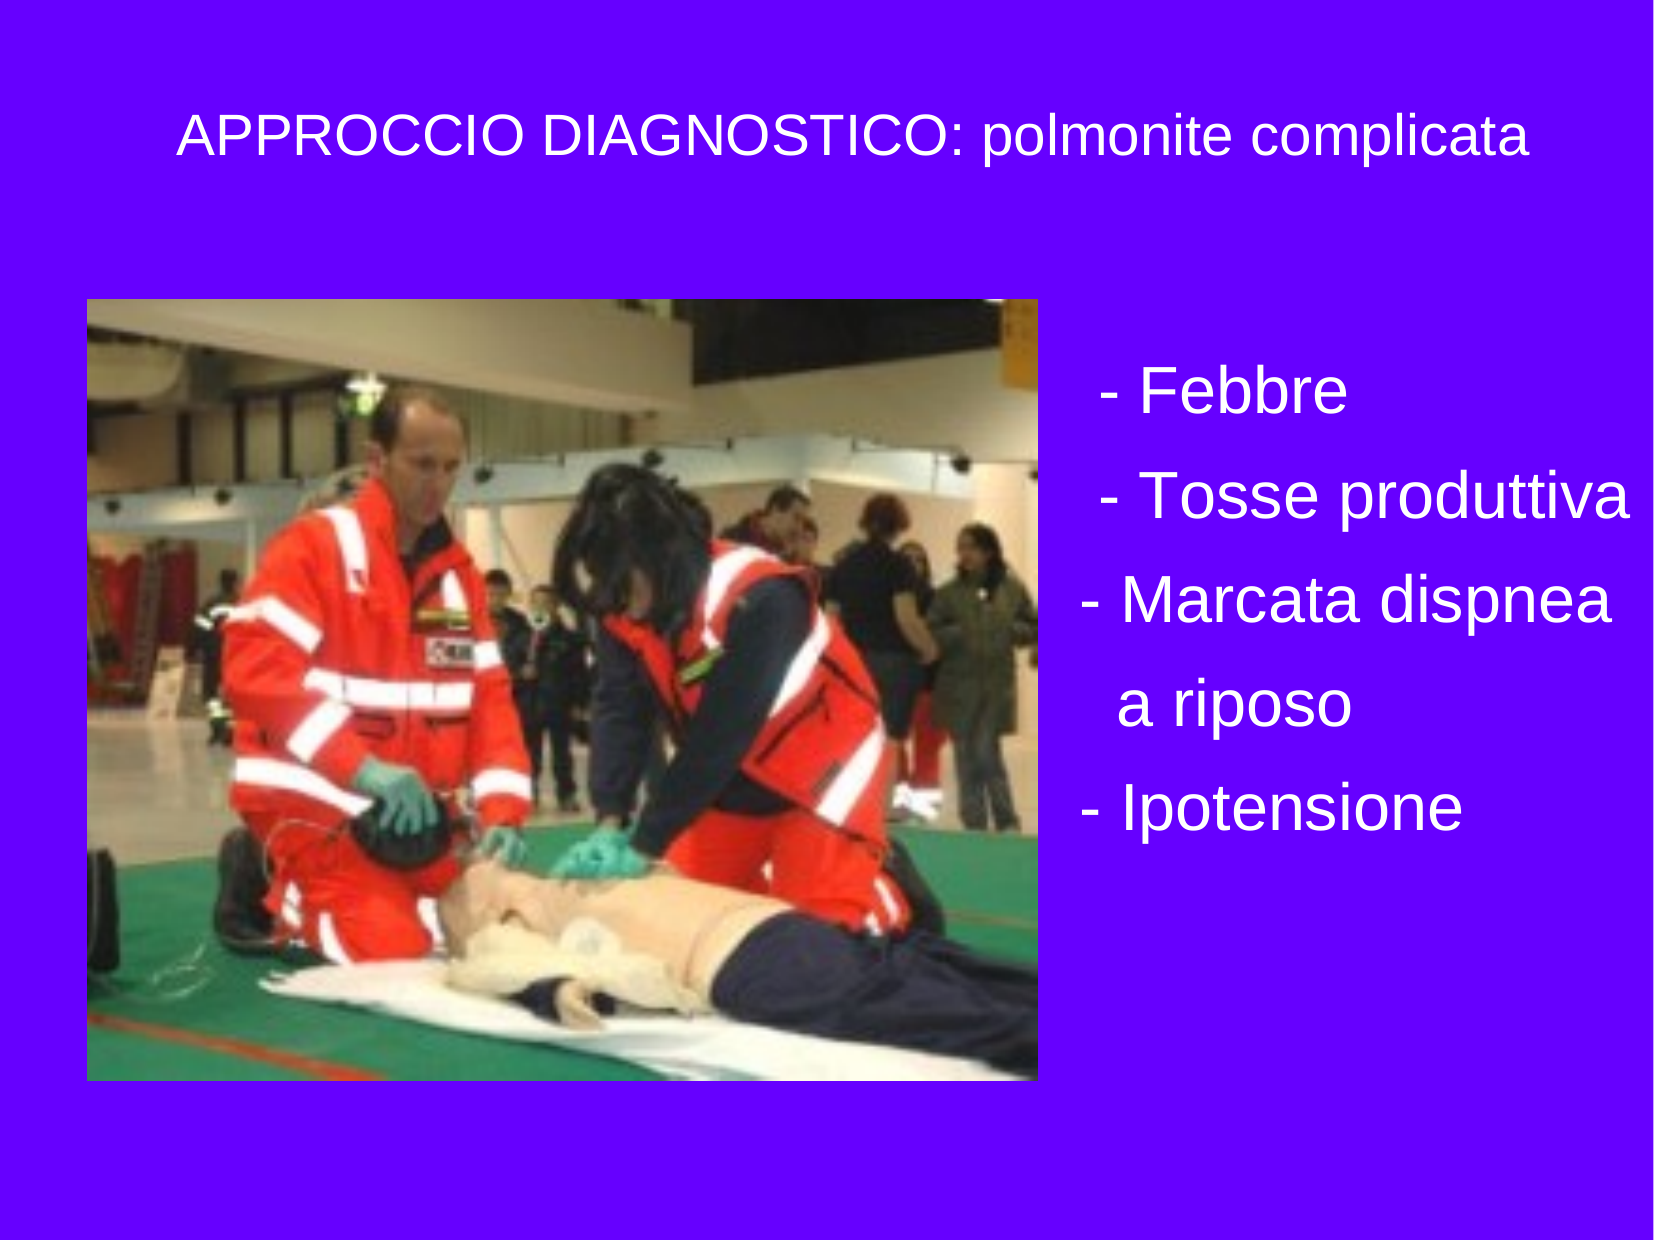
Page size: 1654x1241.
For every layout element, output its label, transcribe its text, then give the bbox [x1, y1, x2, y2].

text_box - Febbre - Tosse produttiva - Marcata dispnea a riposo - Ipotensione [1074, 349, 1654, 947]
picture [87, 299, 1038, 1081]
title APPROCCIO DIAGNOSTICO: polmonite complicata [157, 61, 1576, 188]
